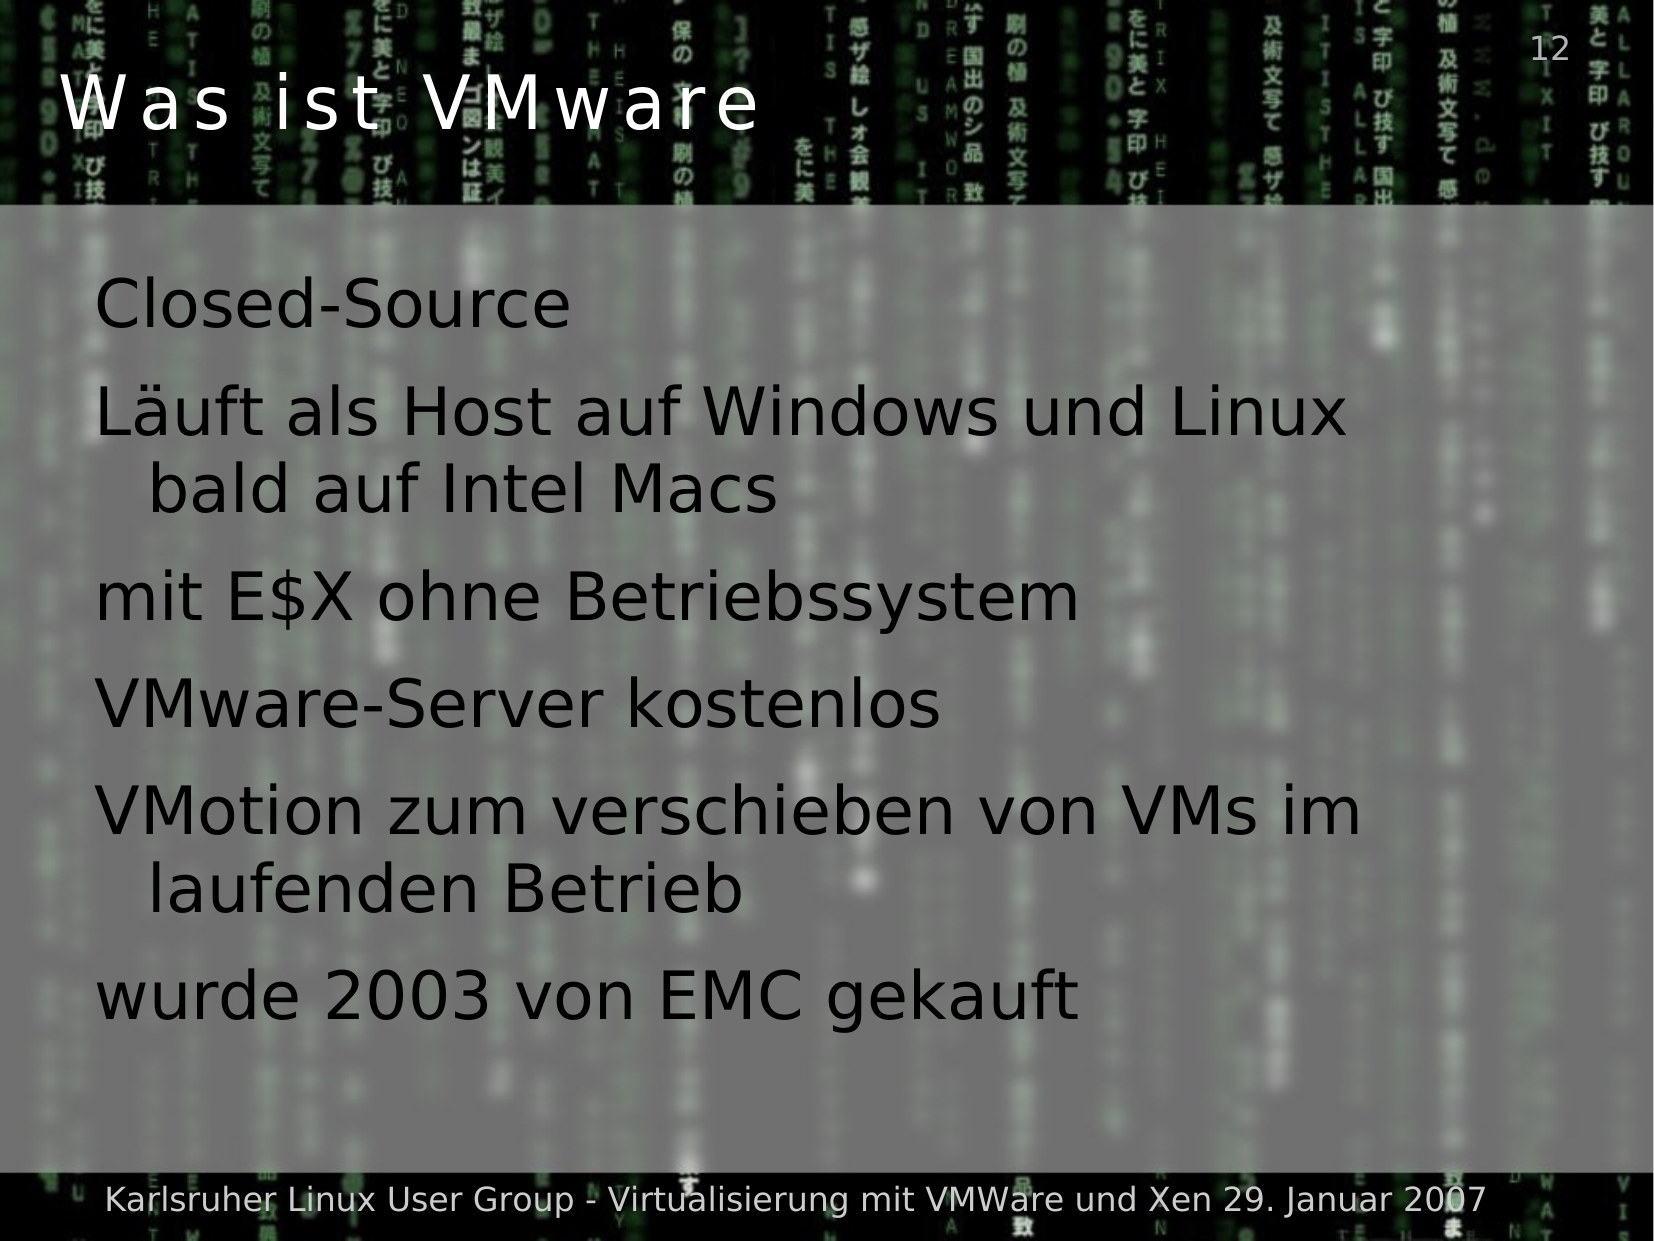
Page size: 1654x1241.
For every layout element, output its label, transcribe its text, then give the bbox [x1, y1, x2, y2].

title Was ist VMware [59, 29, 1270, 178]
picture [0, 0, 1654, 1241]
list Closed-Source Läuft als Host auf Windows und Linux bald auf Intel Macs mit E$X ohne Betriebssystem VMware-Server kostenlos VMotion zum verschieben von VMs im laufenden Betrieb wurde 2003 von EMC gekauft [76, 265, 1565, 1070]
